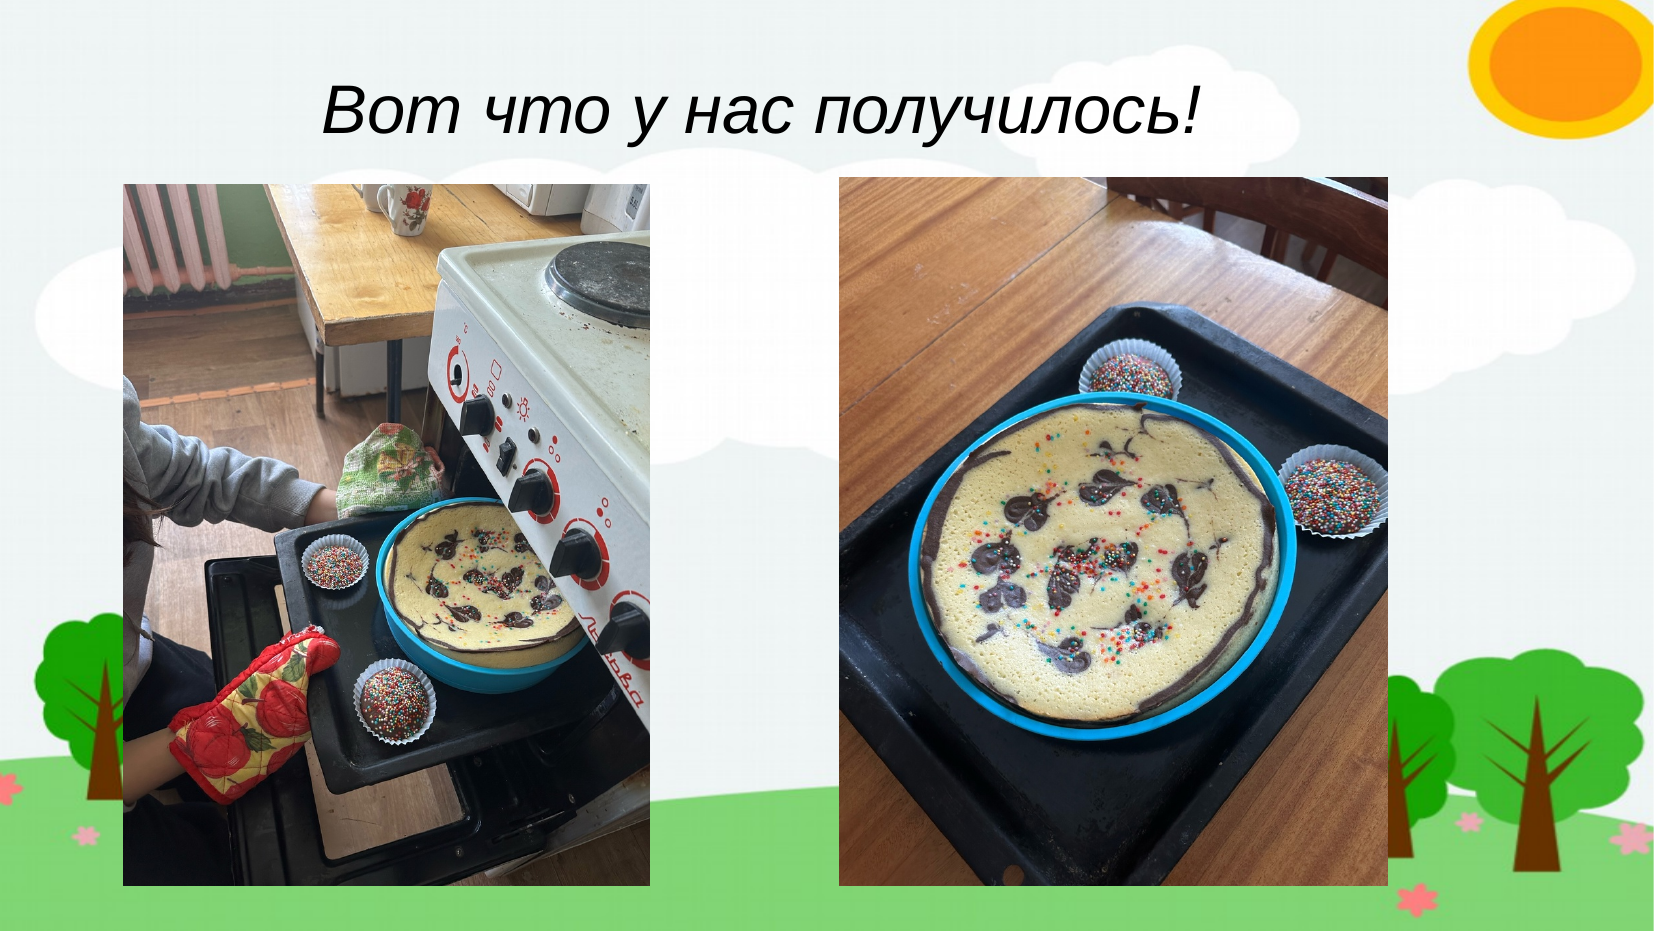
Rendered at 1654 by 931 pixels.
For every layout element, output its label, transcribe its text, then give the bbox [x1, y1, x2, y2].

picture [0, 0, 1654, 931]
title Вот что у нас получилось! [29, 0, 1495, 220]
